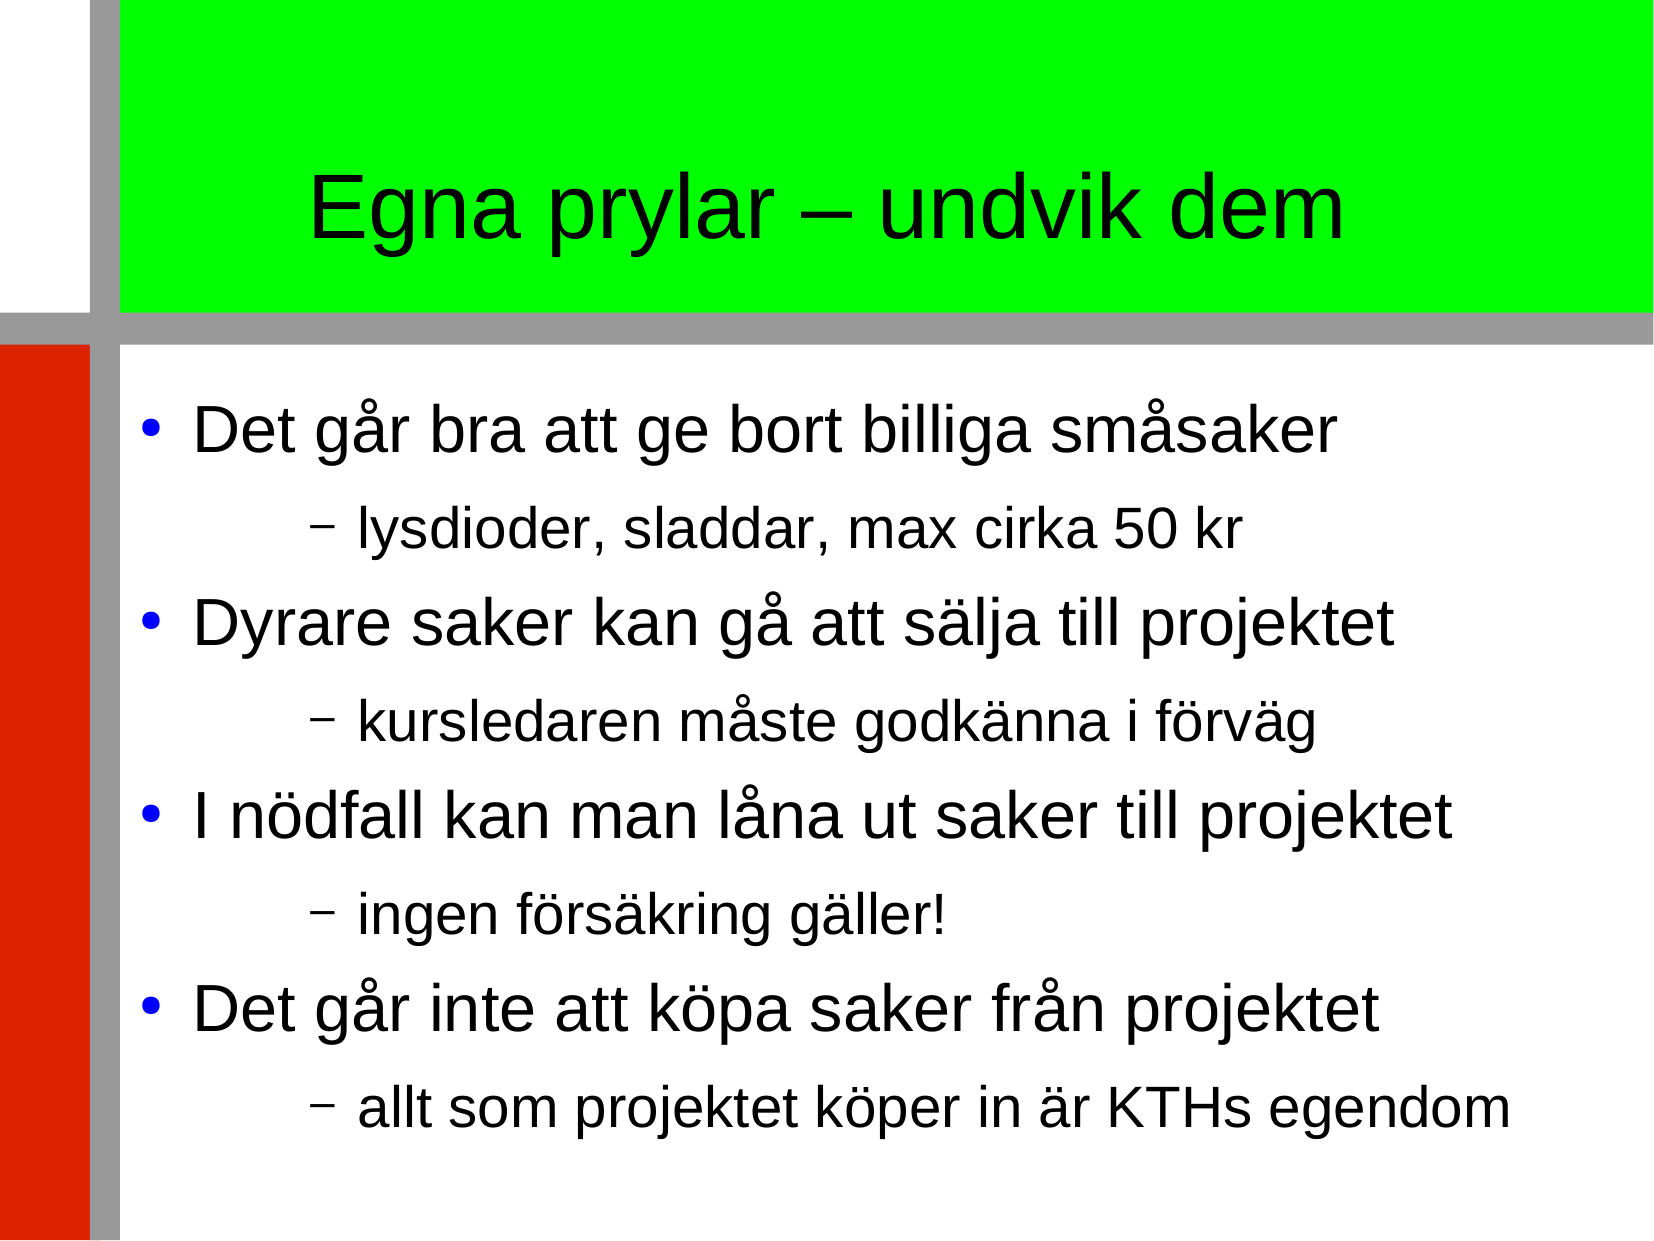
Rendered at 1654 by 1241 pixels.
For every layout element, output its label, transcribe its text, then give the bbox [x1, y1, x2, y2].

list Det går bra att ge bort billiga småsaker lysdioder, sladdar, max cirka 50 kr Dyrare saker kan gå att sälja till projektet kursledaren måste godkänna i förväg I nödfall kan man låna ut saker till projektet ingen försäkring gäller! Det går inte att köpa saker från projektet allt som projektet köper in är KTHs egendom [121, 391, 1534, 1211]
title Egna prylar – undvik dem [121, 102, 1534, 311]
